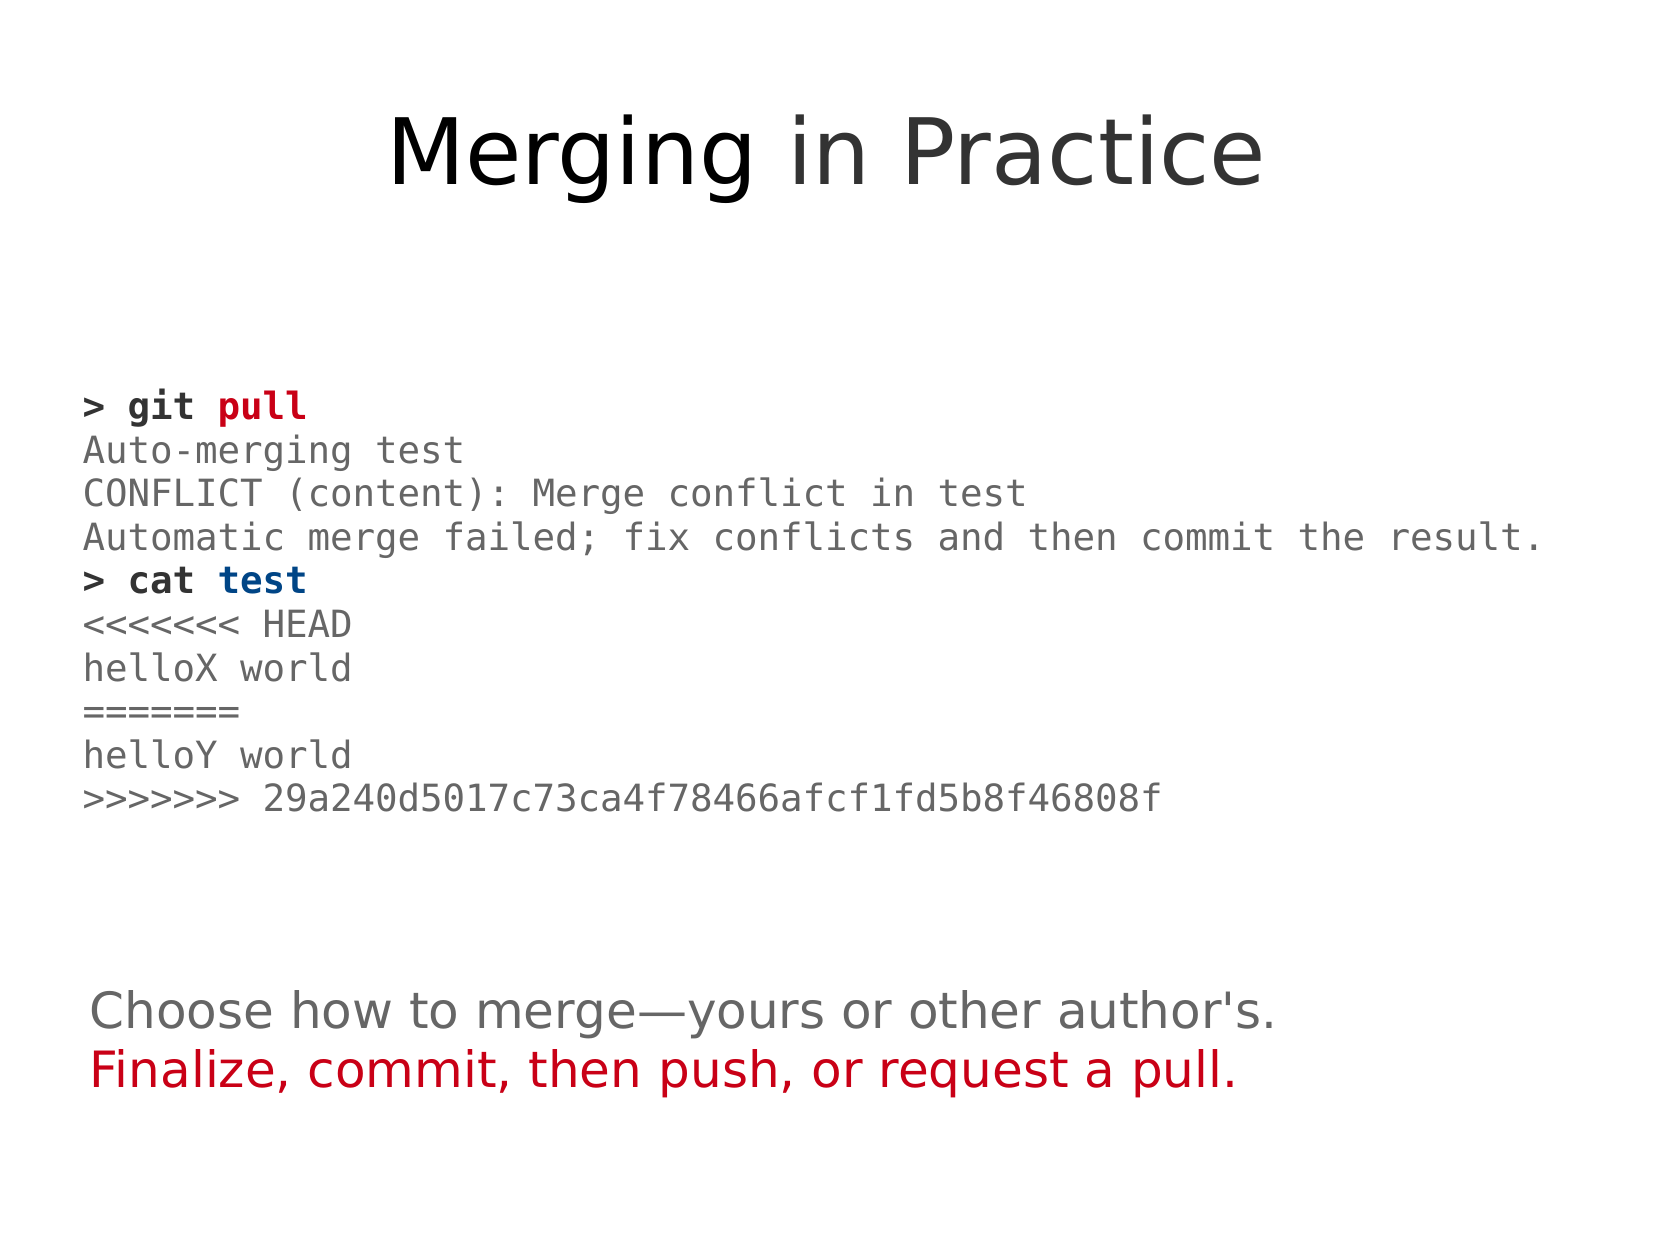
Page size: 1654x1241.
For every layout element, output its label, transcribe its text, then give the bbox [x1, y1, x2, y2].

text_box Choose how to merge—yours or other author's. Finalize, commit, then push, or request a pull. [75, 975, 1613, 1126]
subtitle > git pull Auto-merging test CONFLICT (content): Merge conflict in test Automatic merge failed; fix conflicts and then commit the result. > cat test <<<<<<< HEAD helloX world ======= helloY world >>>>>>> 29a240d5017c73ca4f78466afcf1fd5b8f46808f [82, 244, 1571, 975]
title Merging in Practice [82, 56, 1571, 244]
